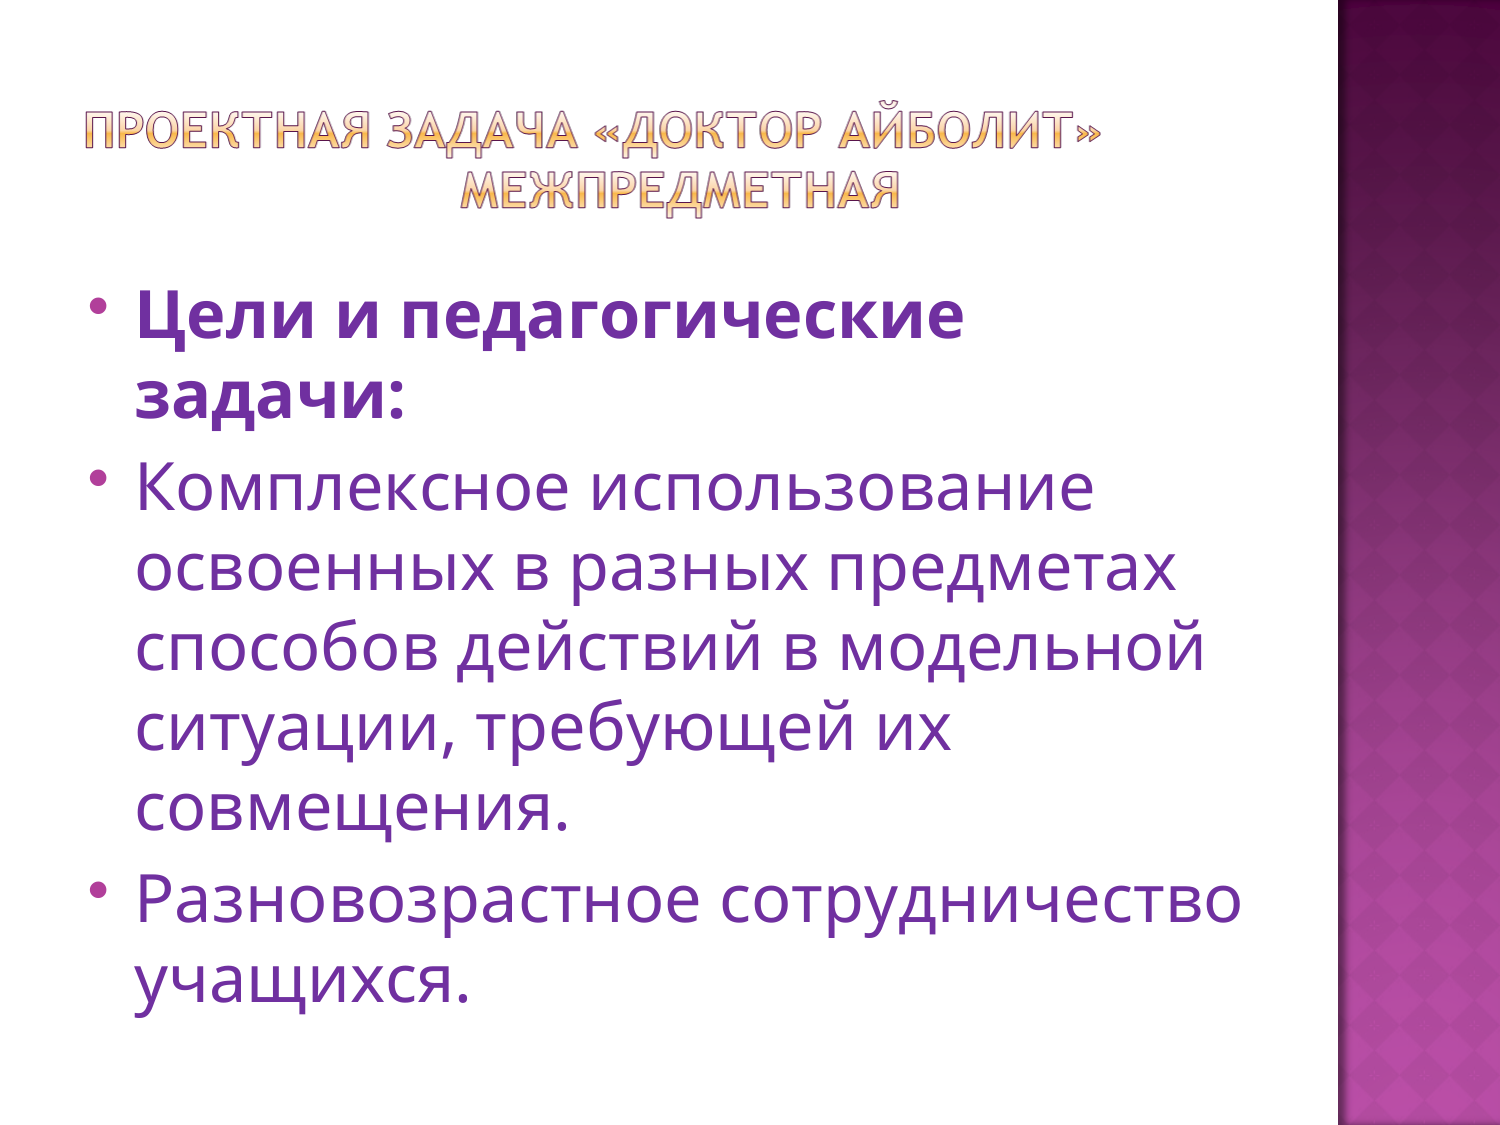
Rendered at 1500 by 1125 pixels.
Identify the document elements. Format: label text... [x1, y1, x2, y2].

text_box Цели и педагогические задачи: Комплексное использование освоенных в разных предметах способов действий в модельной ситуации, требующей их совмещения. Разновозрастное сотрудничество учащихся. [75, 263, 1263, 1060]
picture [52, 83, 1265, 280]
picture [1337, 0, 1500, 1125]
